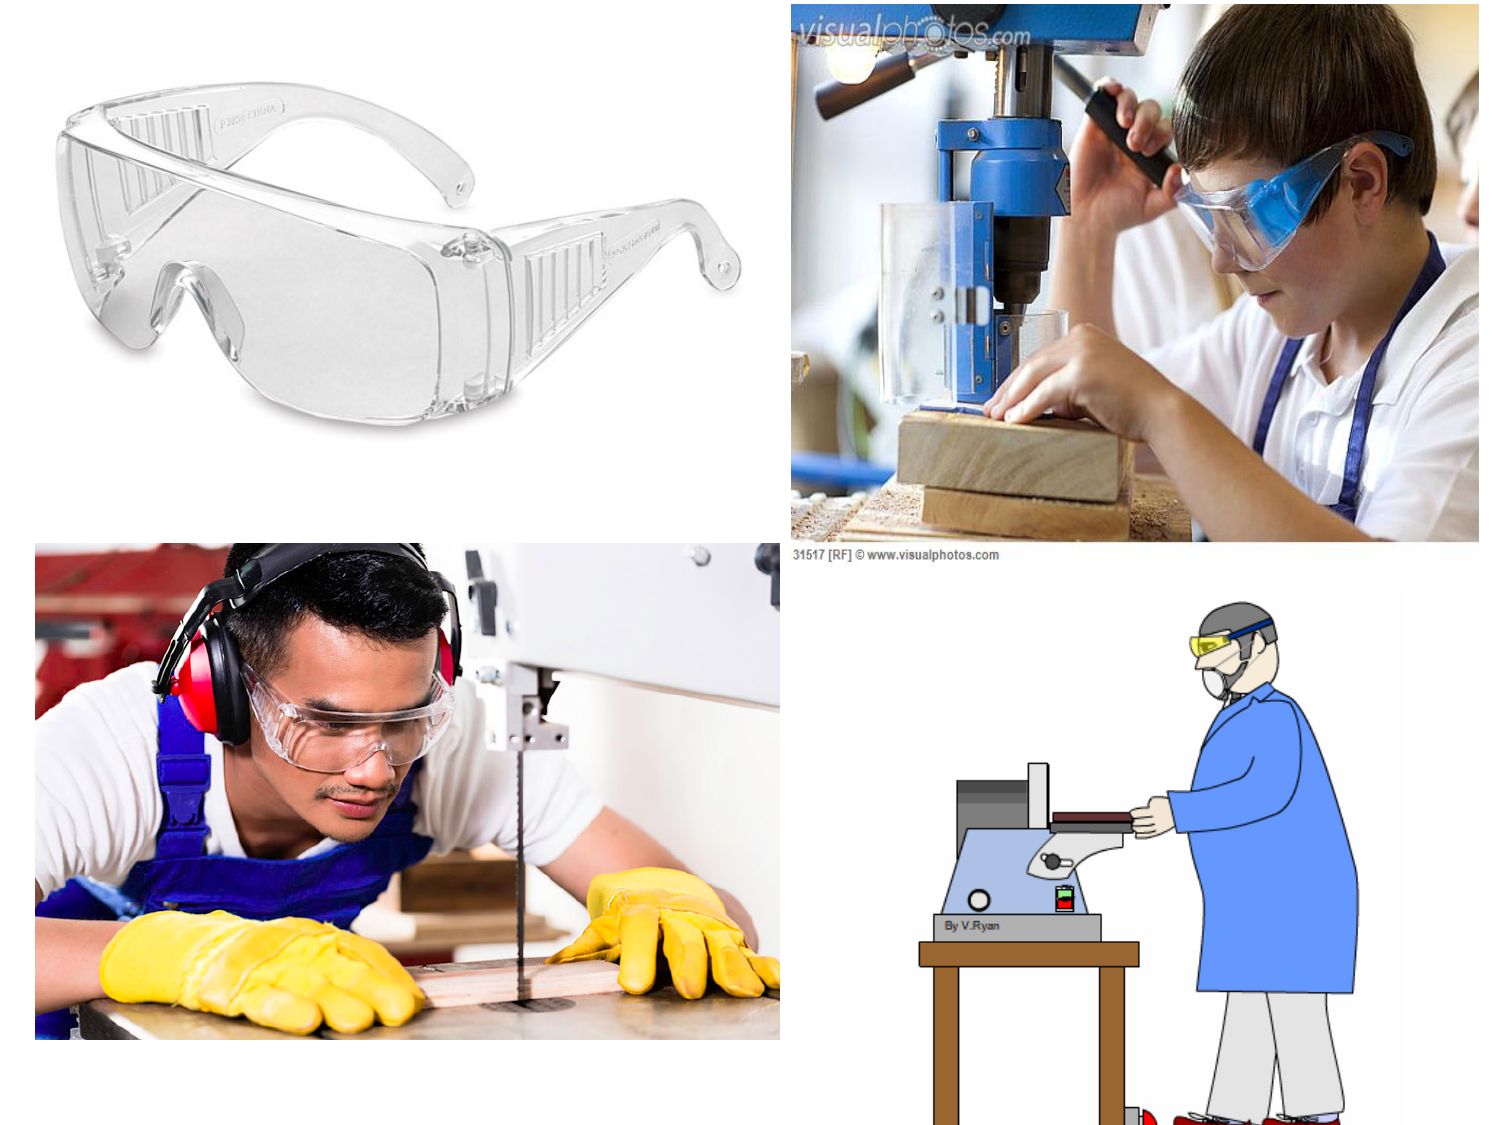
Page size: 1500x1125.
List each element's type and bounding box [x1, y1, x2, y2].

picture [47, 70, 756, 459]
picture [35, 543, 780, 1040]
picture [897, 590, 1406, 1125]
picture [791, 4, 1479, 567]
